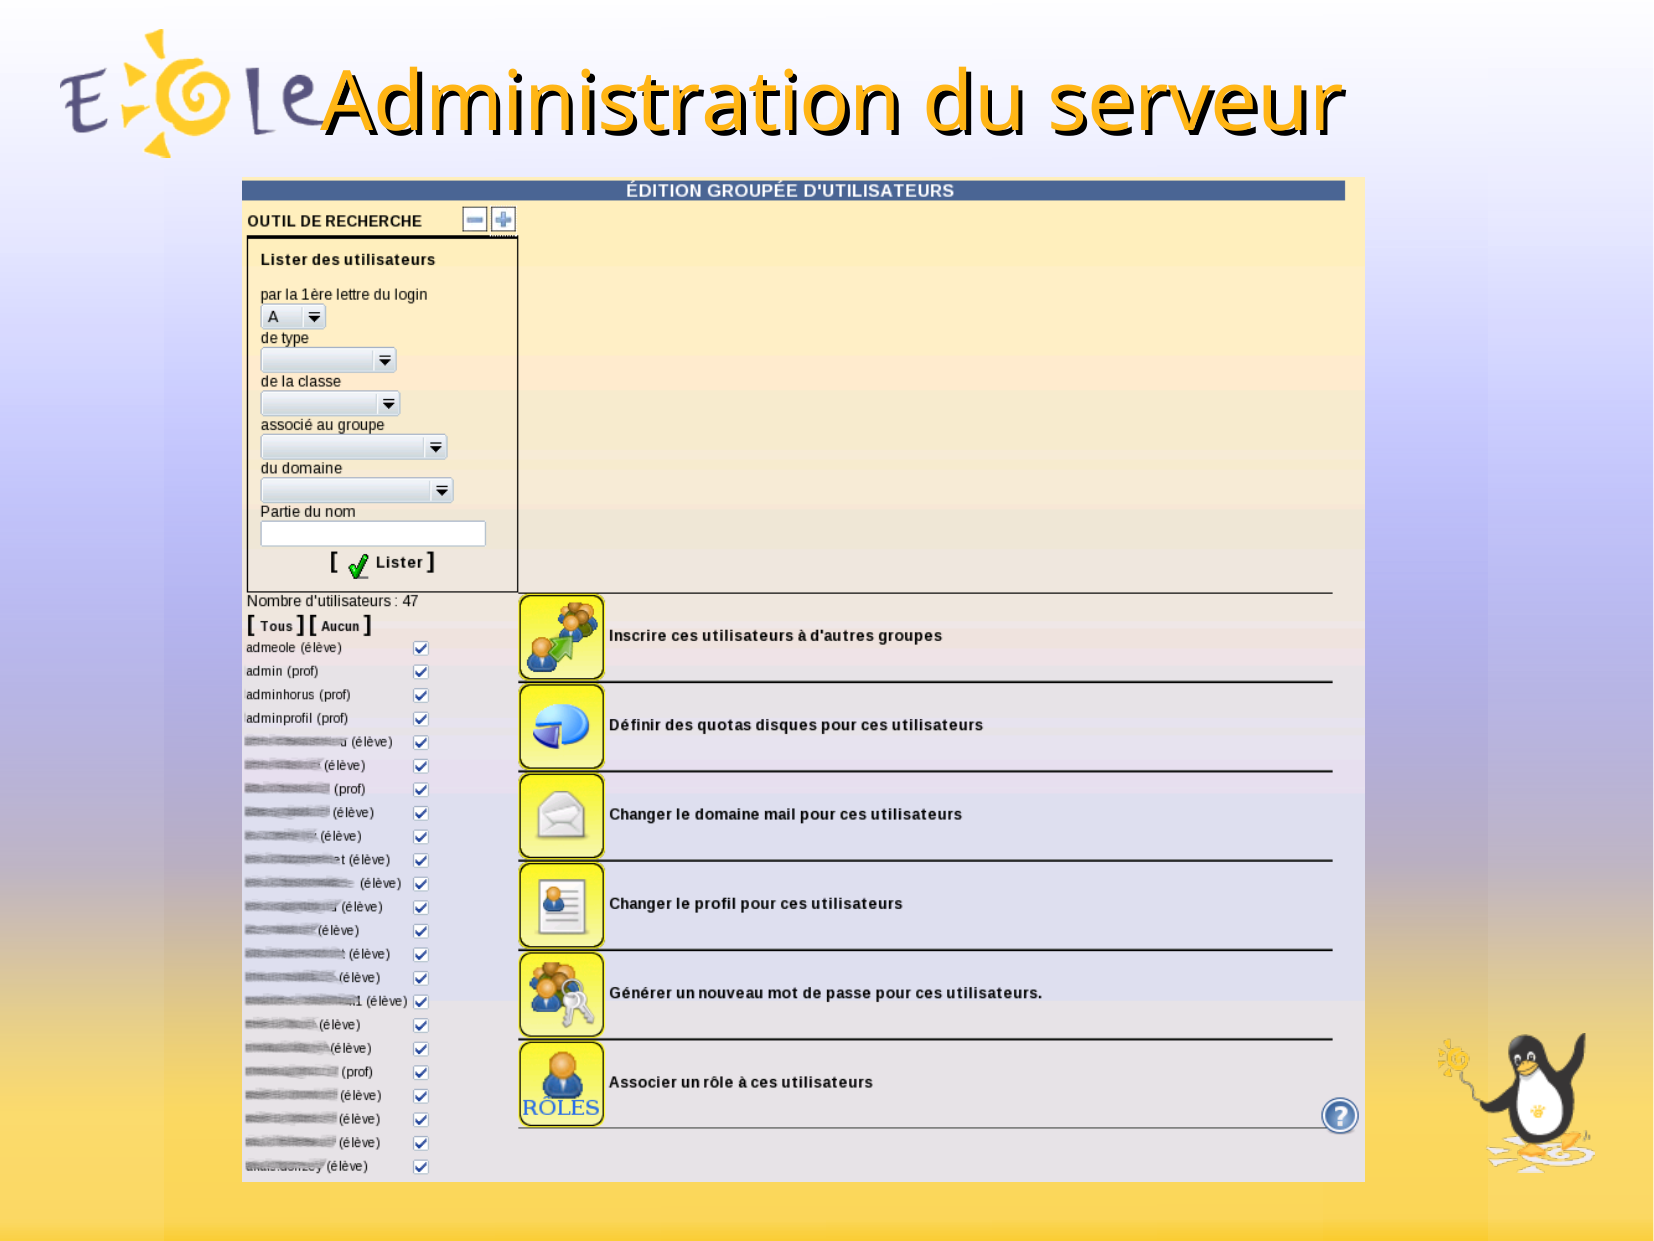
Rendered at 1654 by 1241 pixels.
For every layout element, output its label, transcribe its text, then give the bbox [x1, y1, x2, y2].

title Administration du serveur [88, 20, 1577, 178]
picture [0, 0, 1654, 1241]
